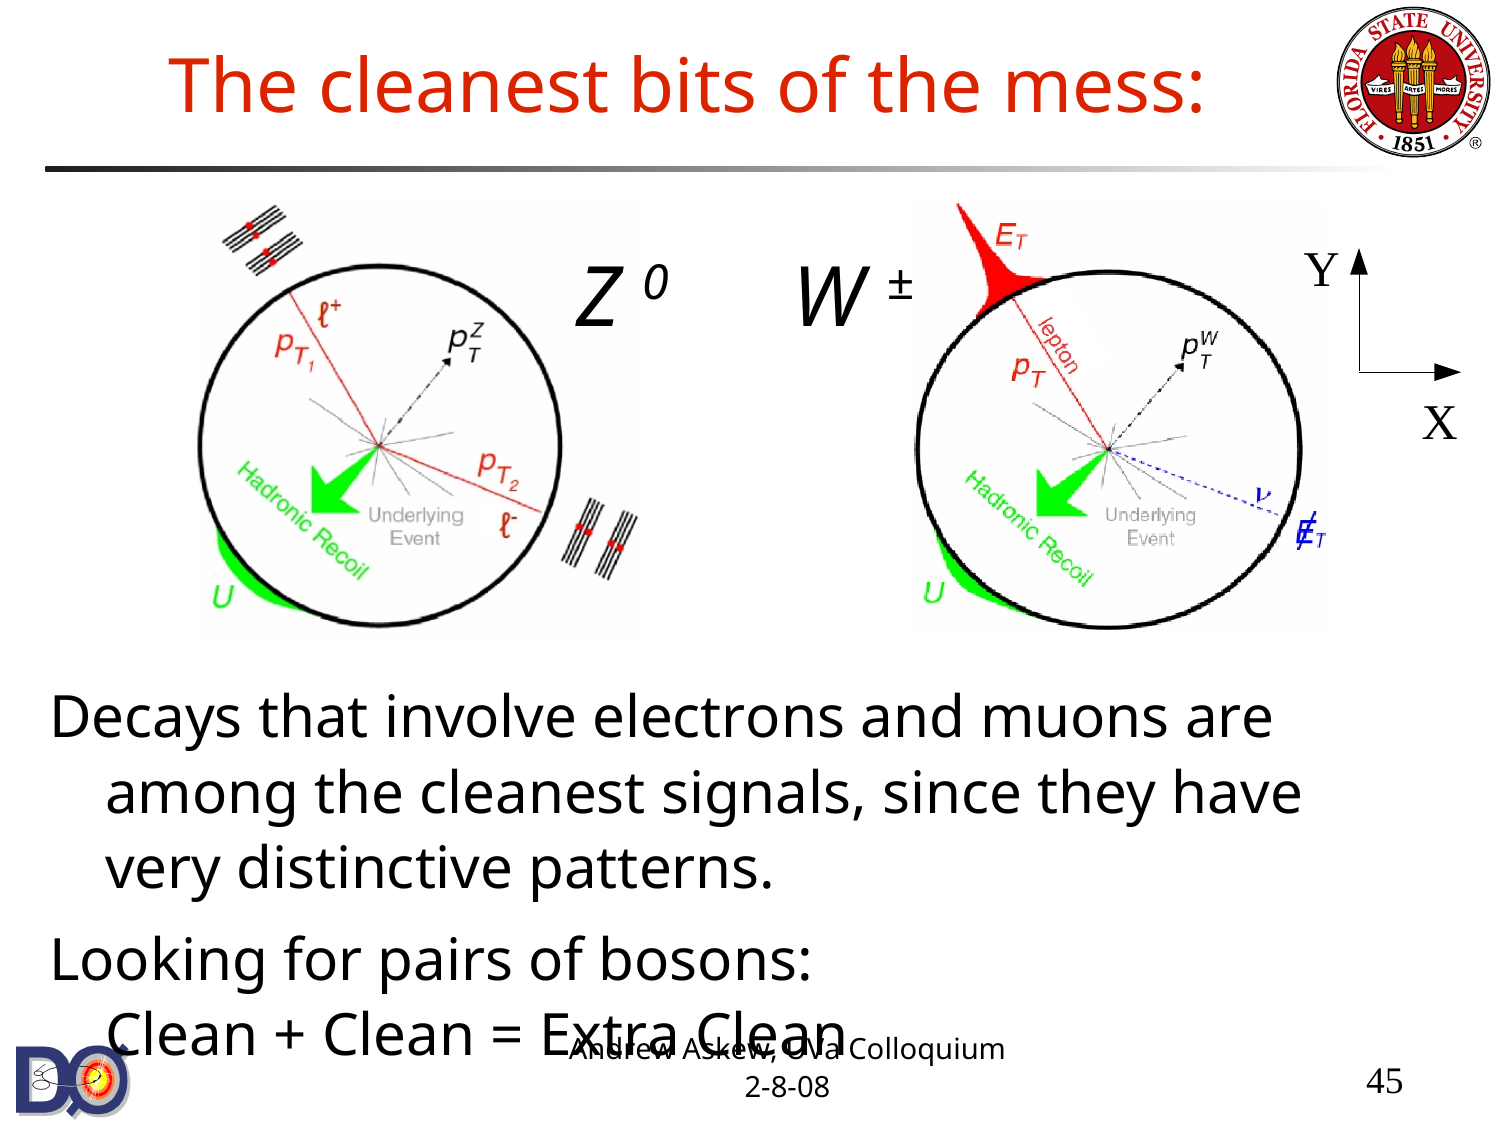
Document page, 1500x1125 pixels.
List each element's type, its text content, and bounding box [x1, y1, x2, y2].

picture [1335, 5, 1492, 159]
title The cleanest bits of the mess: [168, 29, 1313, 137]
picture [896, 193, 1347, 636]
list Decays that involve electrons and muons are among the cleanest signals, since they have very distinctive patterns. Looking for pairs of bosons: Clean + Clean = Extra Clean [49, 677, 1408, 1125]
text_box Z 0 [576, 230, 677, 331]
text_box W ± [792, 230, 931, 332]
picture [156, 200, 644, 639]
picture [9, 1042, 49, 1122]
text_box Y [1303, 238, 1341, 294]
text_box X [1421, 391, 1459, 448]
